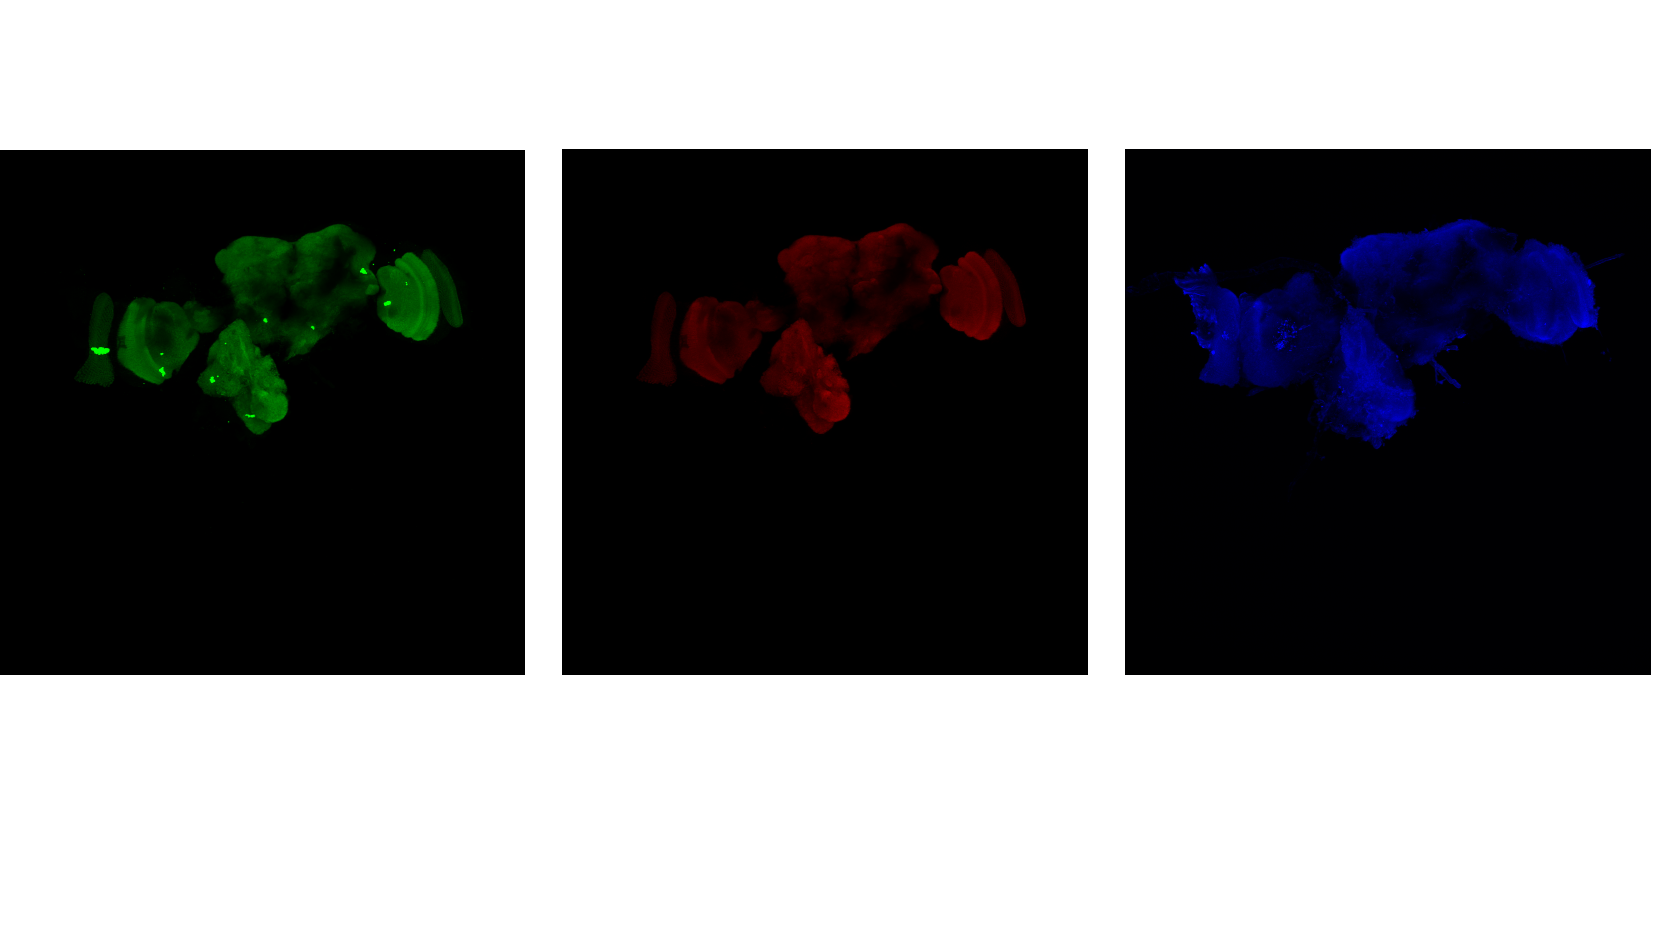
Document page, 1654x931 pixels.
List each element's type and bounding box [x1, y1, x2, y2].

picture [1125, 149, 1651, 676]
picture [0, 150, 525, 676]
picture [562, 149, 1088, 676]
